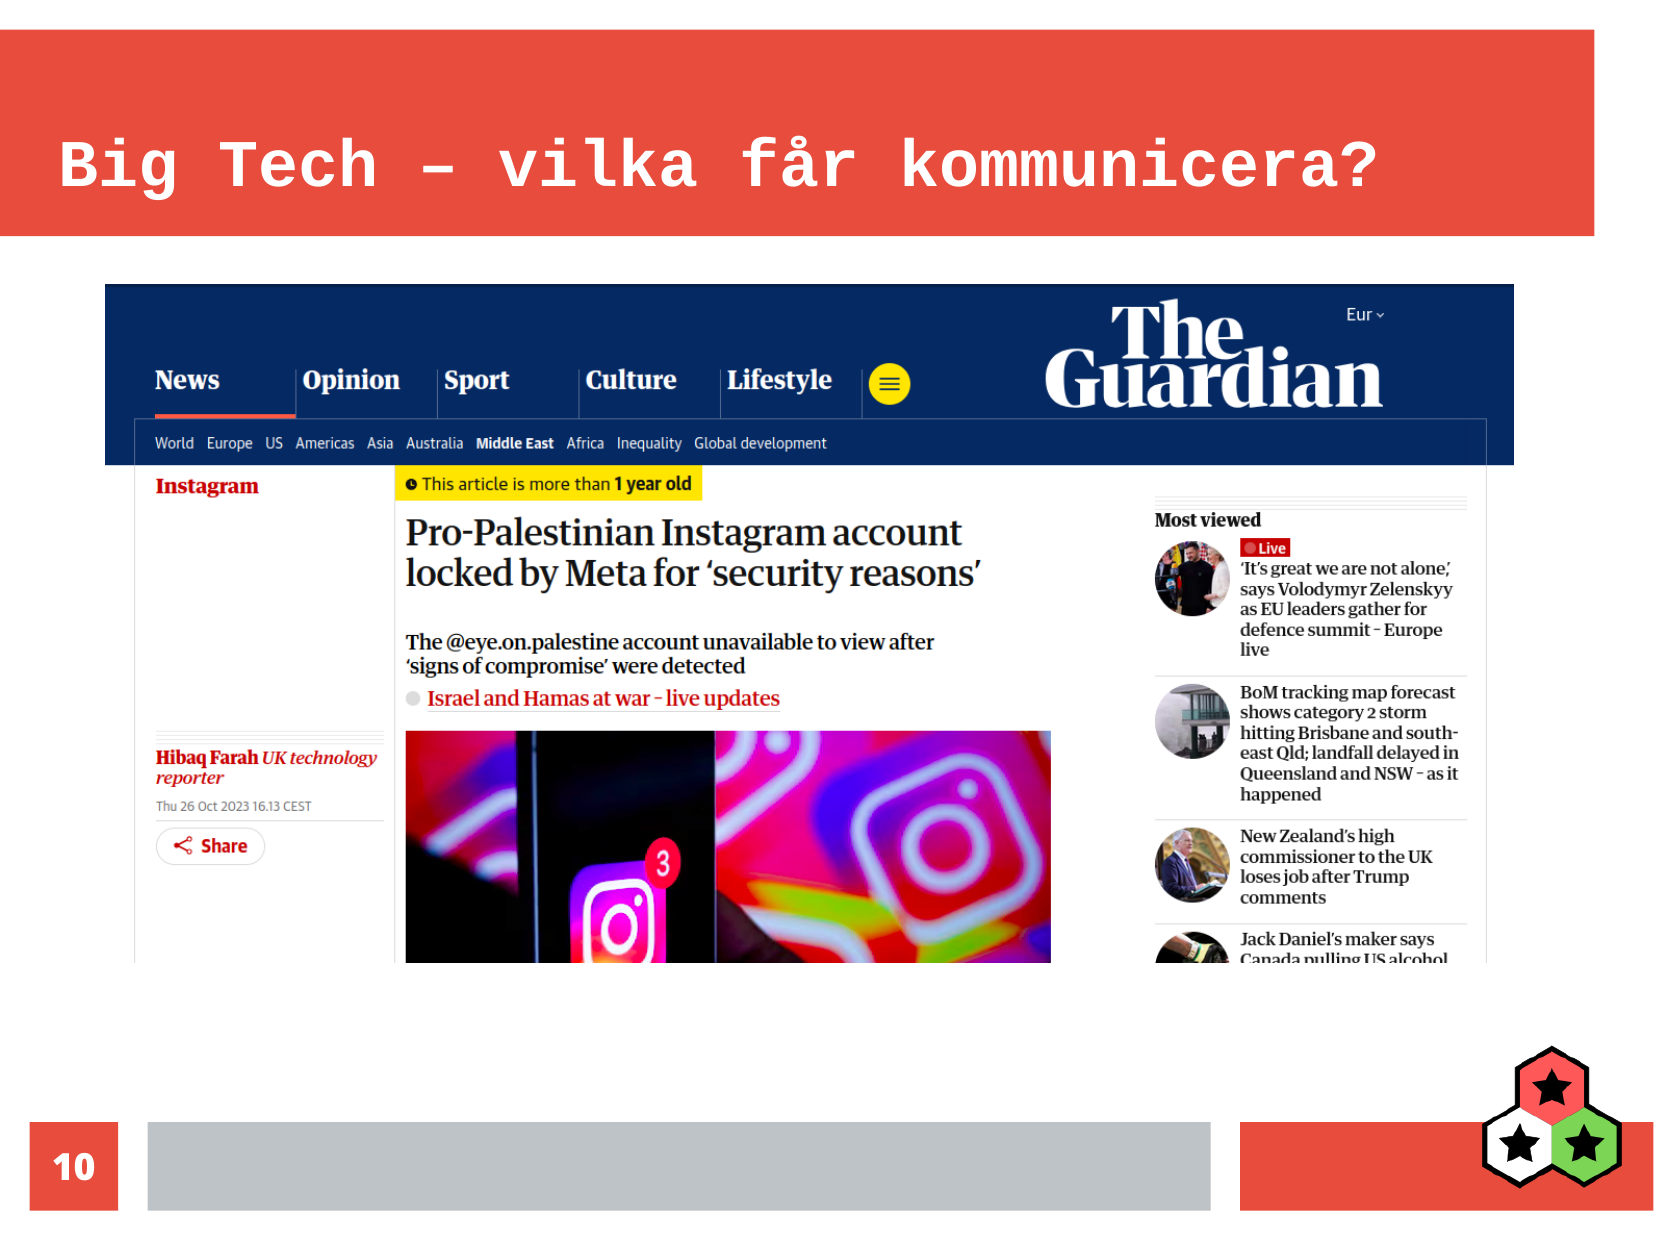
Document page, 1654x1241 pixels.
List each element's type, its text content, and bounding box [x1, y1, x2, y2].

picture [105, 284, 1514, 964]
picture [1463, 1028, 1640, 1205]
title Big Tech – vilka får kommunicera? [59, 59, 1595, 207]
